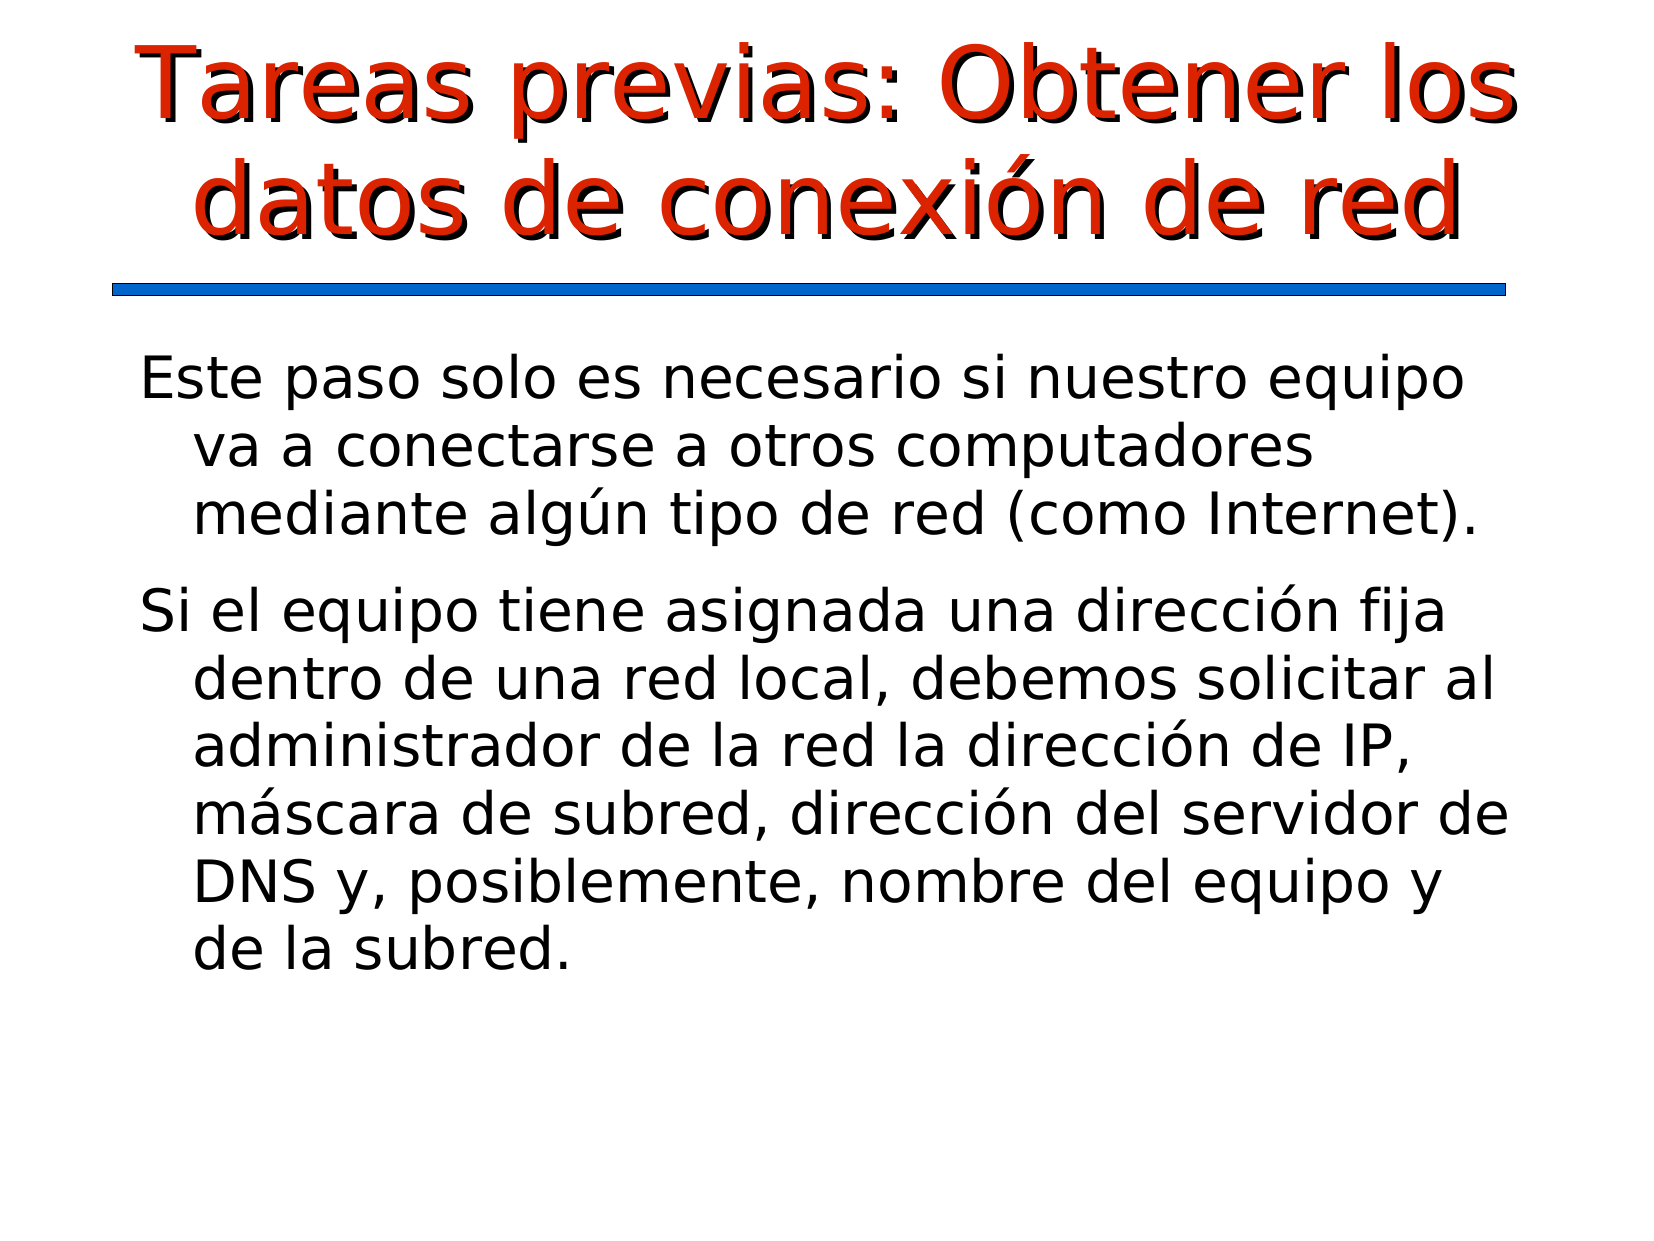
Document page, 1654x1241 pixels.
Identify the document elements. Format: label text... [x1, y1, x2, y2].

title Tareas previas: Obtener los datos de conexión de red [121, 25, 1534, 258]
list Este paso solo es necesario si nuestro equipo va a conectarse a otros computadores mediante algún tipo de red (como Internet). Si el equipo tiene asignada una dirección fija dentro de una red local, debemos solicitar al administrador de la red la dirección de IP, máscara de subred, dirección del servidor de DNS y, posiblemente, nombre del equipo y de la subred. [121, 344, 1534, 1127]
